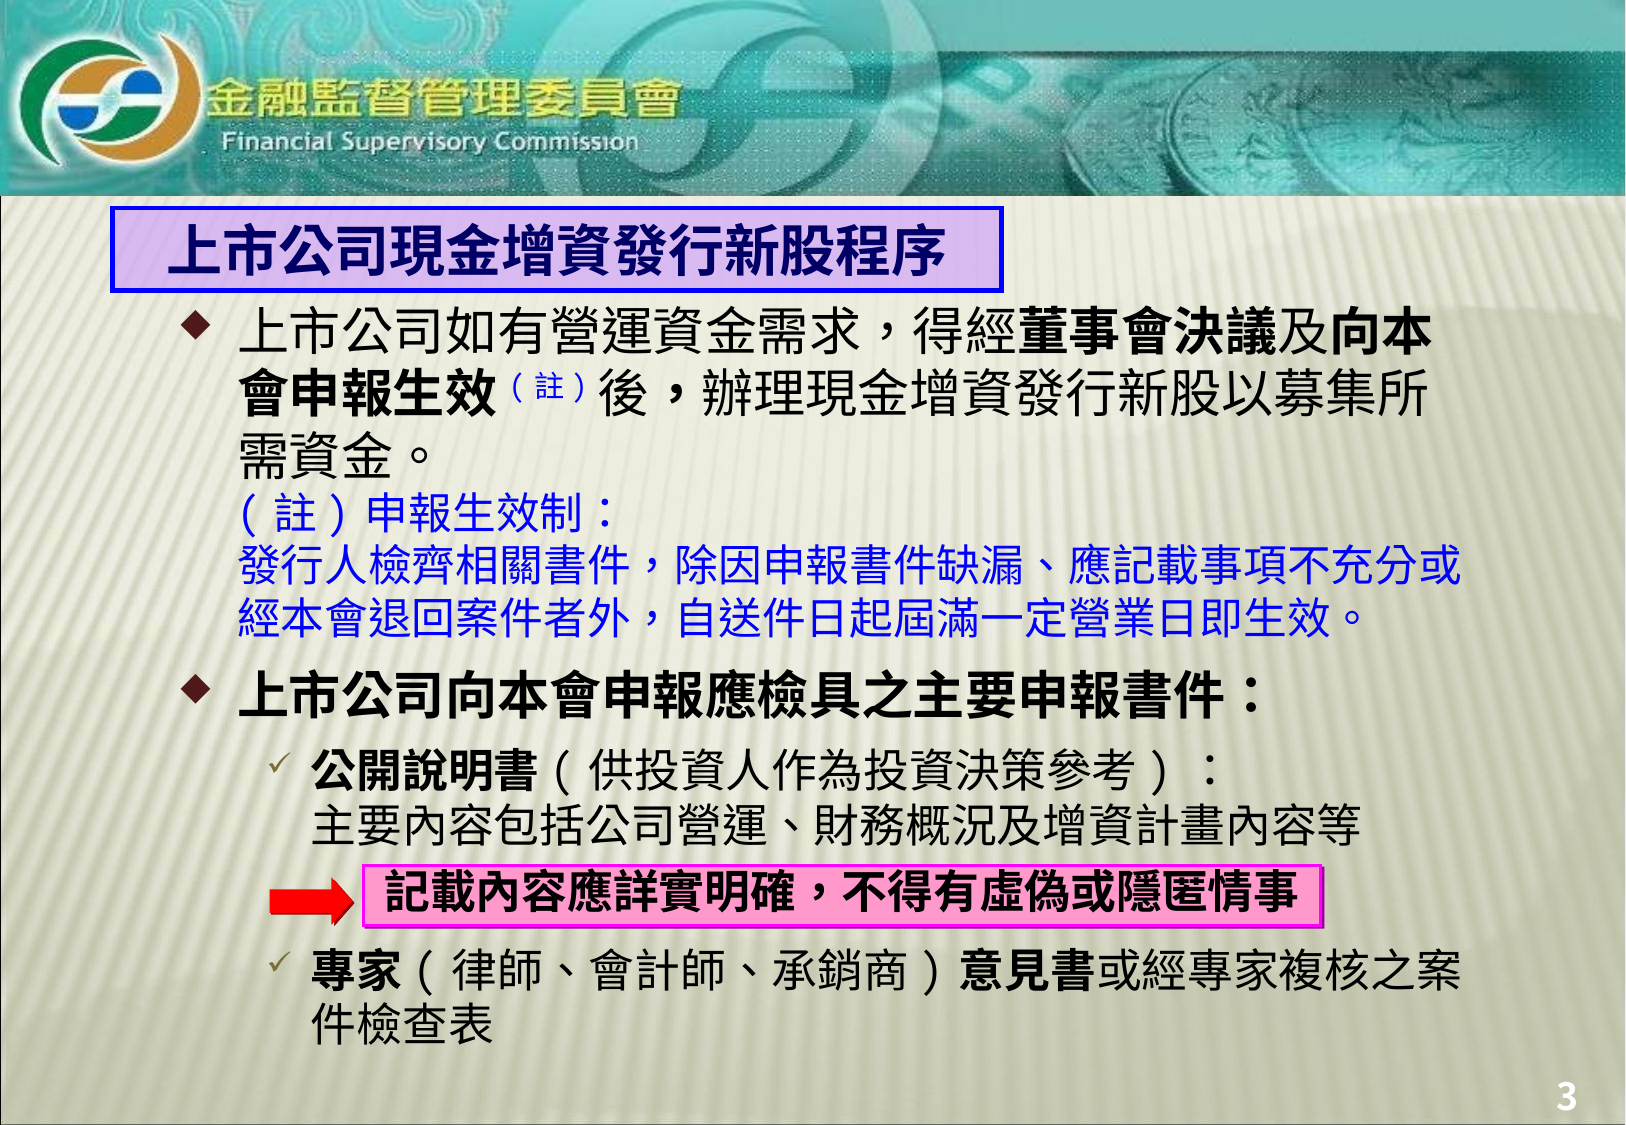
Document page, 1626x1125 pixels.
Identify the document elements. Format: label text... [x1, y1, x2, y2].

text_box [269, 877, 353, 925]
text_box 記載內容應詳實明確，不得有虛偽或隱匿情事 [363, 865, 1321, 926]
picture [0, 0, 1626, 1125]
text_box 上市公司現金增資發行新股程序 [112, 208, 1002, 291]
text_box 上市公司如有營運資金需求，得經董事會決議及向本會申報生效(註)後，辦理現金增資發行新股以募集所需資金。 (註)申報生效制： 發行人檢齊相關書件，除因申報書件缺漏、應記載事項不充分或經本會退回案件者外，自送件日起屆滿一定營業日即生效。 上市公司向本會申報應檢具之主要申報書件： 公開說明書(供投資人作為投資決策參考)： 主要內容包括公司營運、財務概況及增資計畫內容等 專家(律師、會計師、承銷商)意見書或經專家複核之案件檢查表 [162, 290, 1486, 1077]
